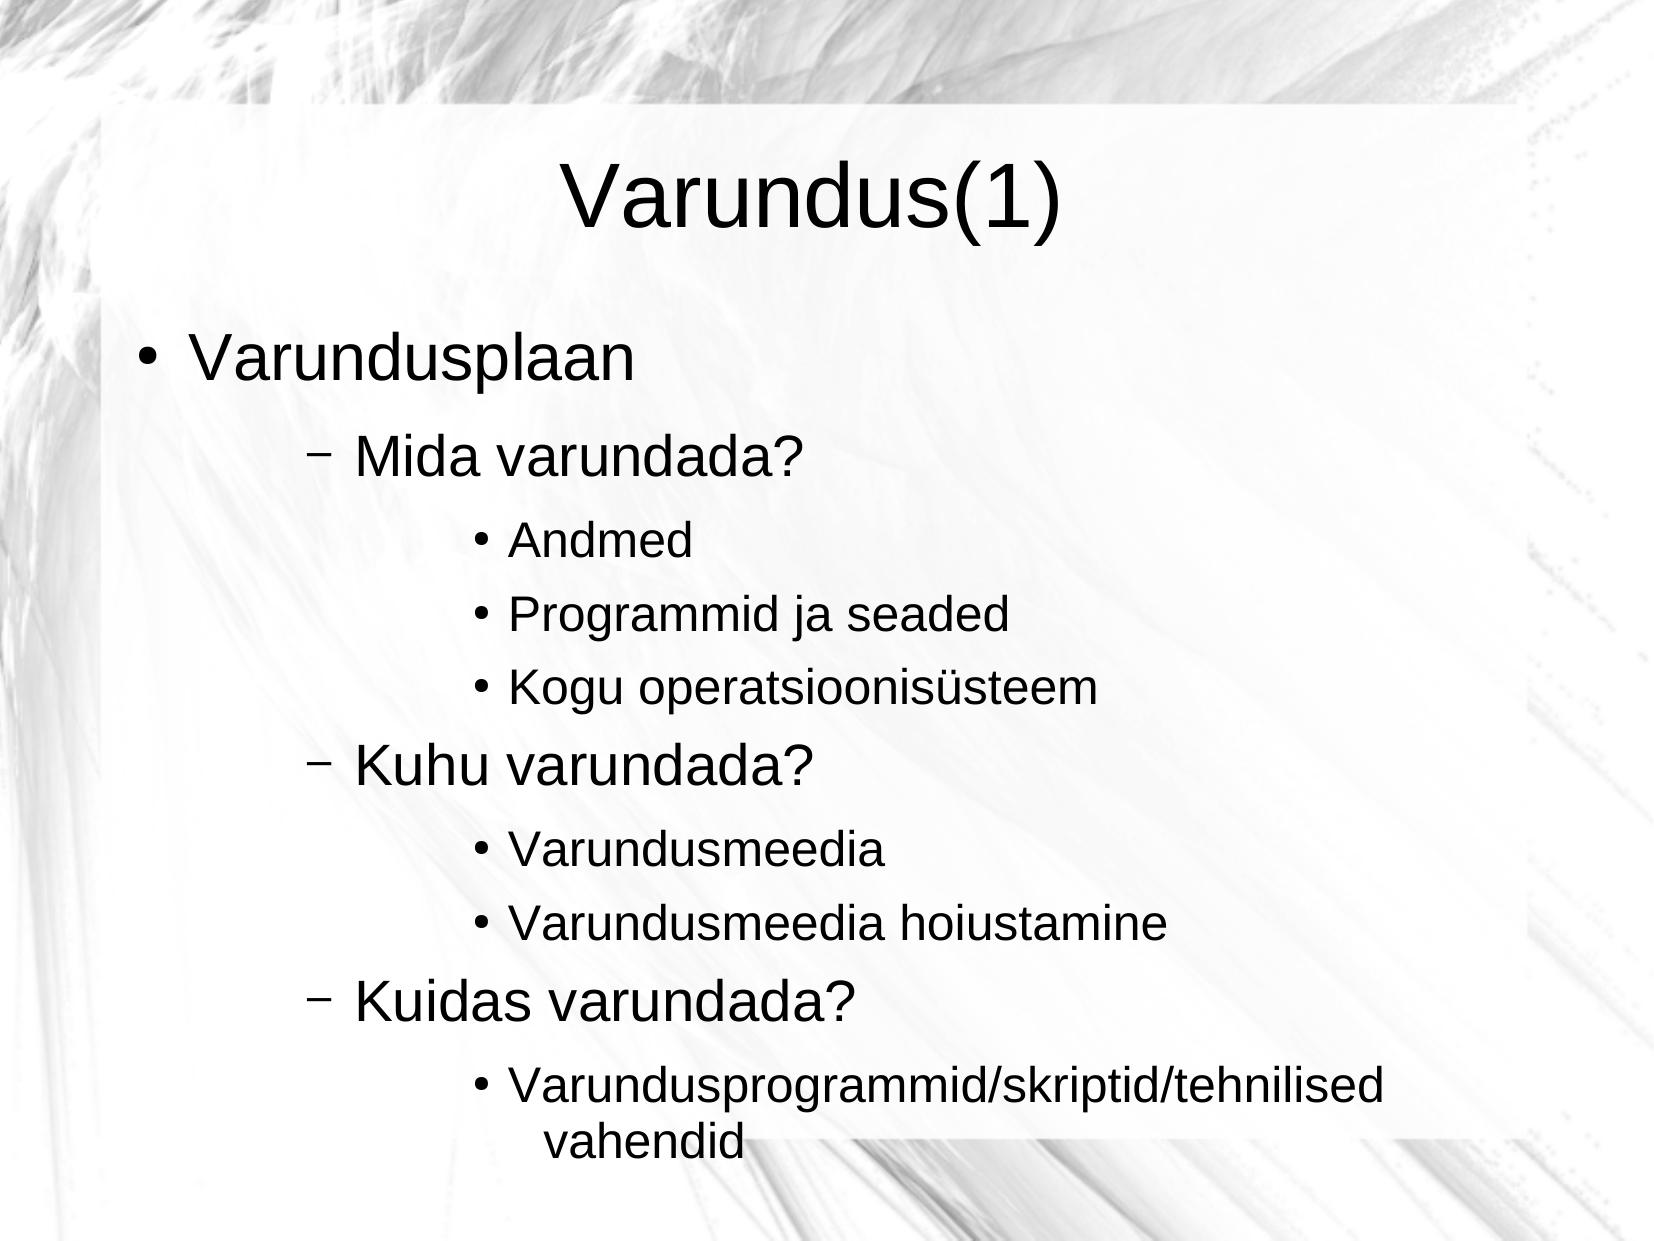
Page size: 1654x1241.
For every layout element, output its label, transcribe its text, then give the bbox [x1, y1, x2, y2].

list Varundusplaan Mida varundada? Andmed Programmid ja seaded Kogu operatsioonisüsteem Kuhu varundada? Varundusmeedia Varundusmeedia hoiustamine Kuidas varundada? Varundusprogrammid/skriptid/tehnilised vahendid [118, 319, 1571, 1169]
title Varundus(1) [118, 112, 1506, 281]
picture [0, 0, 1654, 1241]
